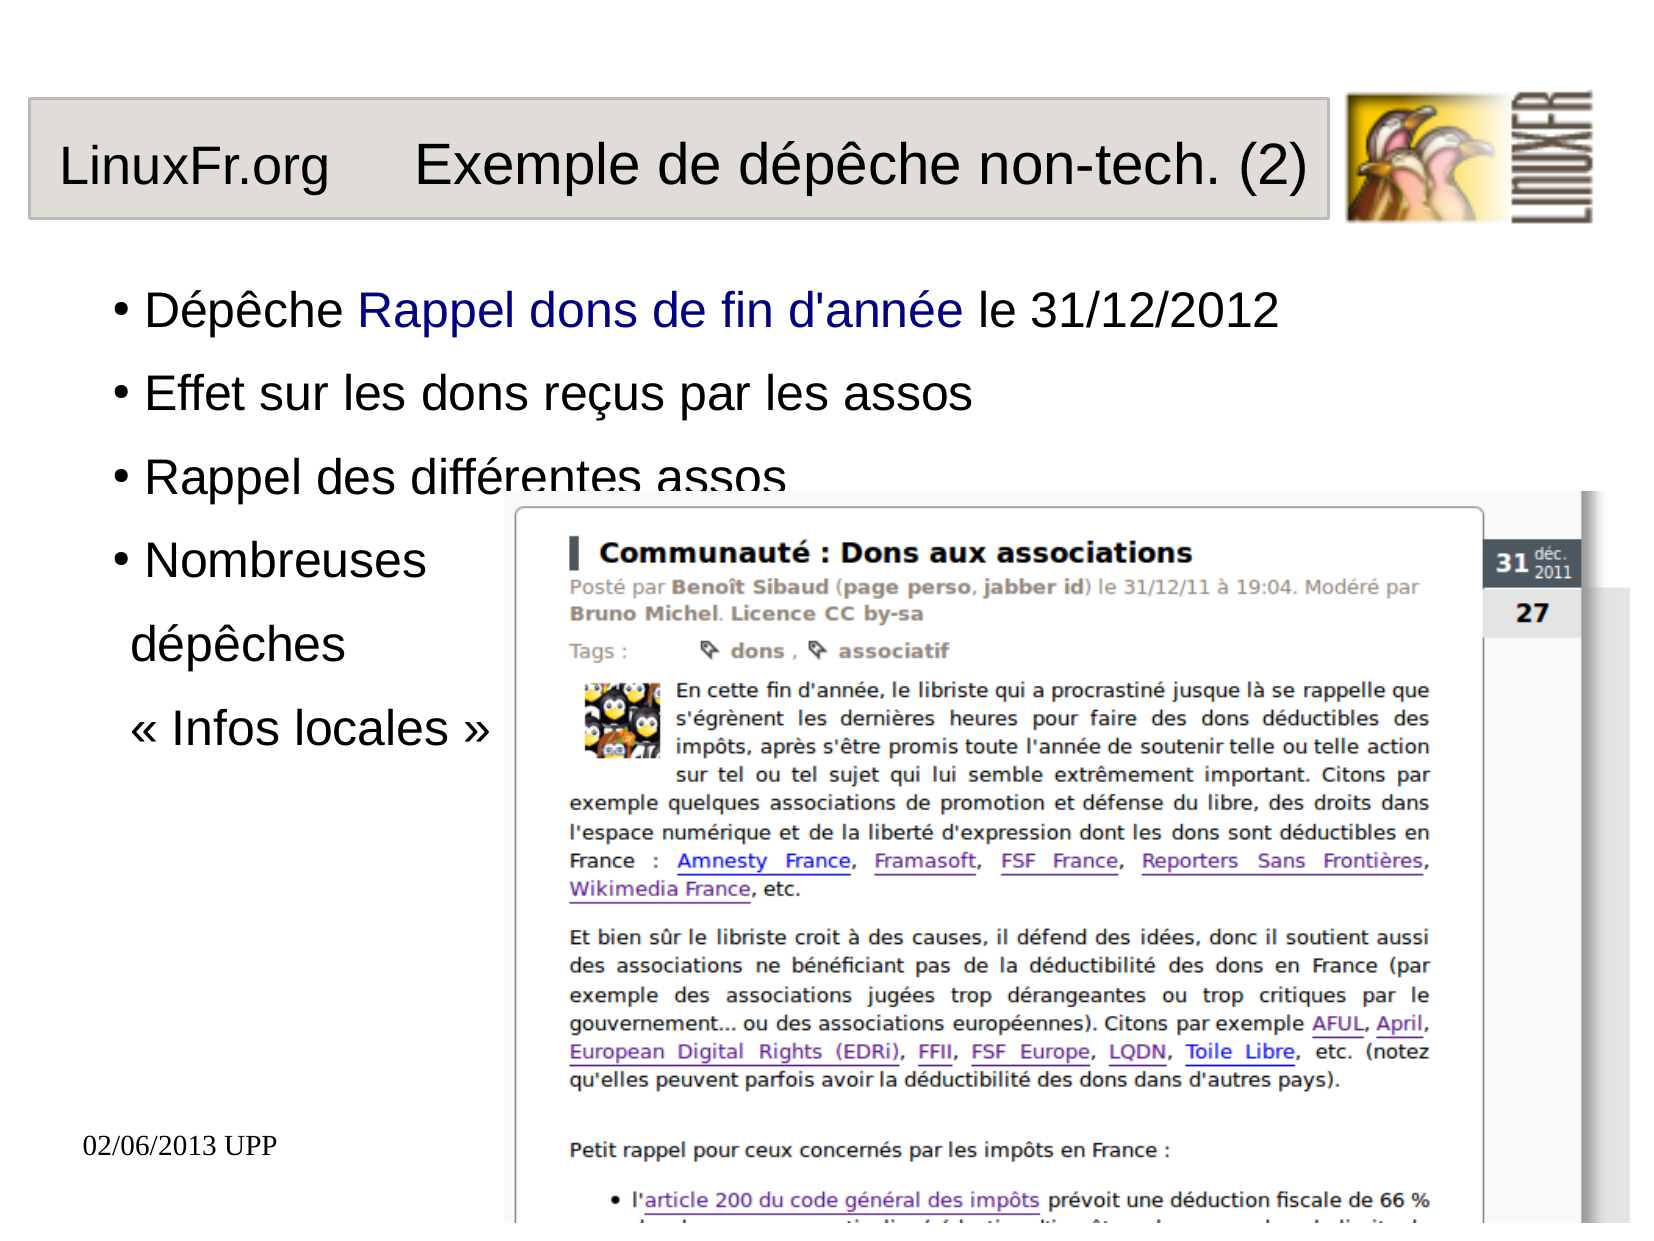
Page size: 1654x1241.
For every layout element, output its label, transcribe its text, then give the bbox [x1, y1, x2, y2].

picture [1341, 88, 1601, 229]
picture [504, 491, 1630, 1223]
text_box Dépêche Rappel dons de fin d'année le 31/12/2012 Effet sur les dons reçus par les assos Rappel des différentes assos Nombreuses dépêches « Infos locales » [76, 253, 1524, 1058]
title LinuxFr.org Exemple de dépêche non-tech. (2) [29, 98, 1329, 219]
